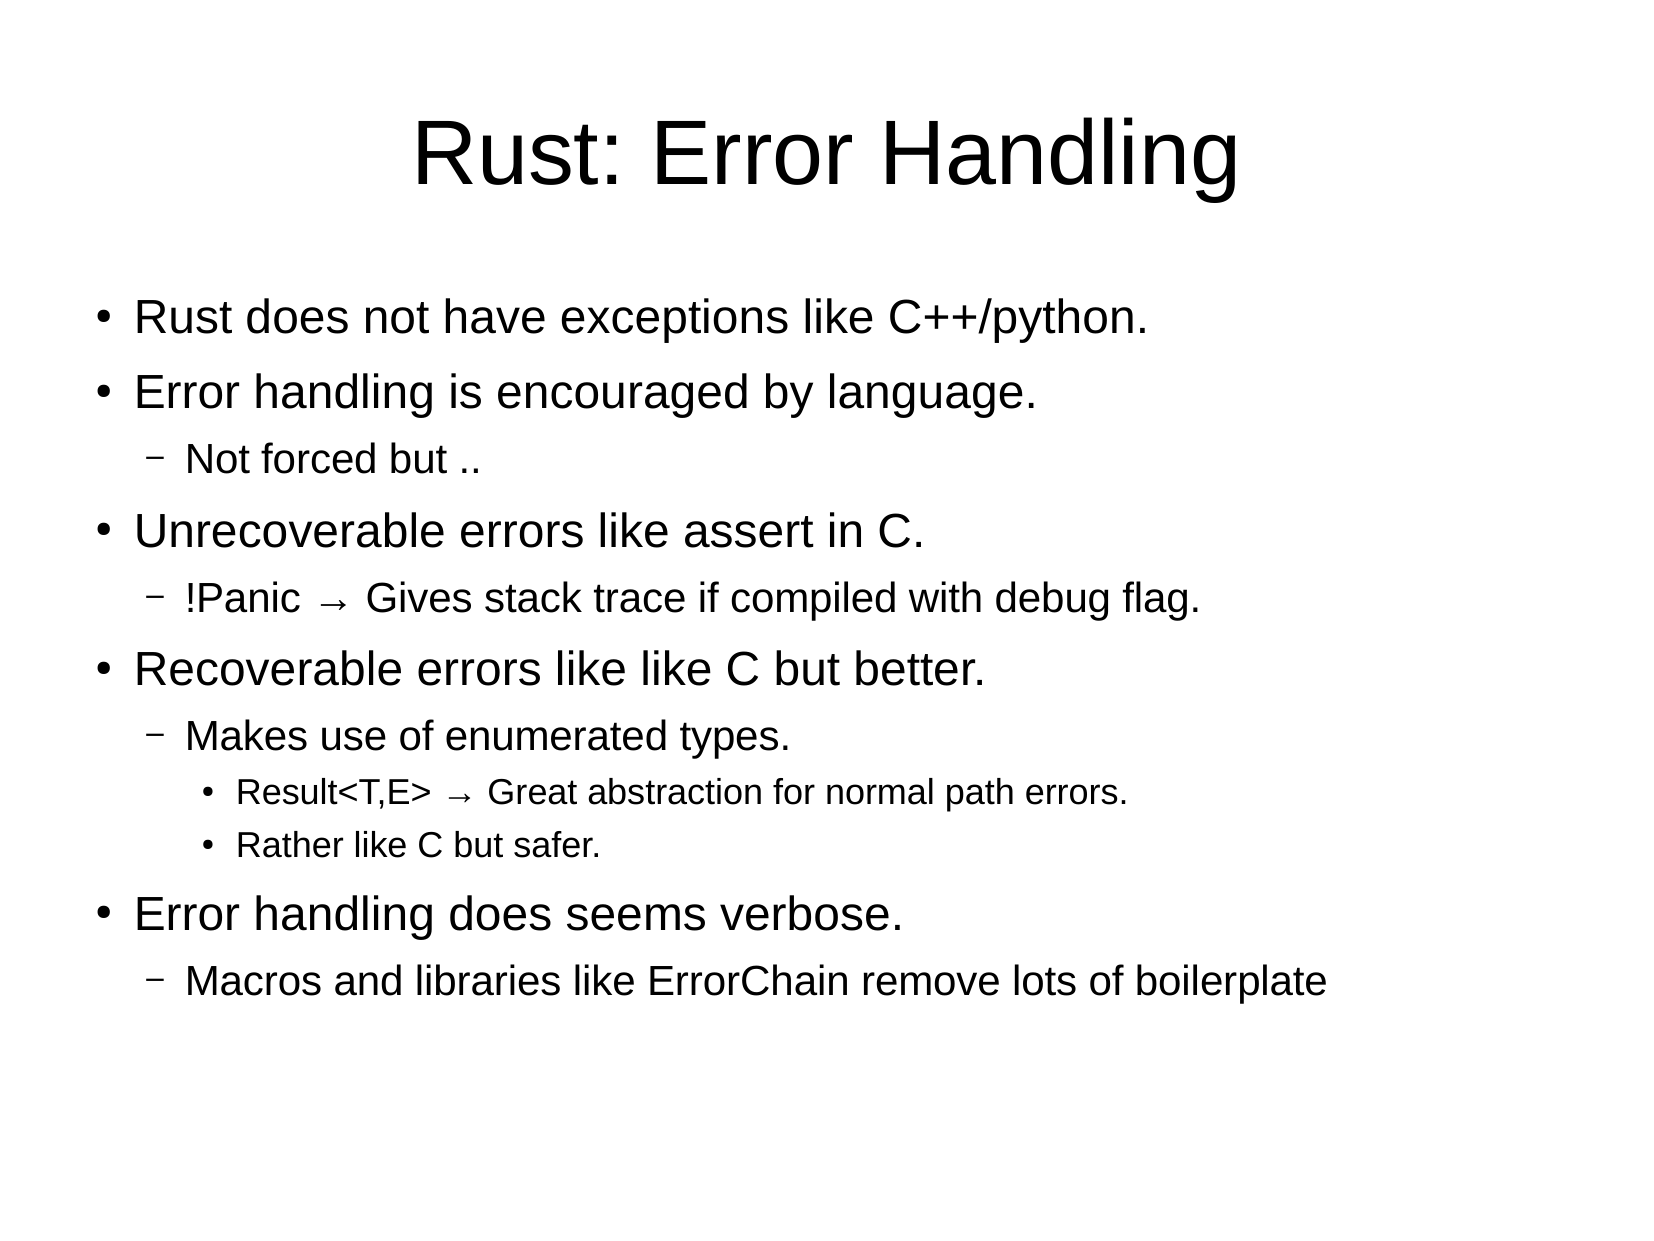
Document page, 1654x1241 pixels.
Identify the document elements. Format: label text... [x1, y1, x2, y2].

title Rust: Error Handling [82, 49, 1571, 257]
list Rust does not have exceptions like C++/python. Error handling is encouraged by language. Not forced but .. Unrecoverable errors like assert in C. !Panic → Gives stack trace if compiled with debug flag. Recoverable errors like like C but better. Makes use of enumerated types. Result<T,E> → Great abstraction for normal path errors. Rather like C but safer. Error handling does seems verbose. Macros and libraries like ErrorChain remove lots of boilerplate [82, 290, 1571, 1010]
